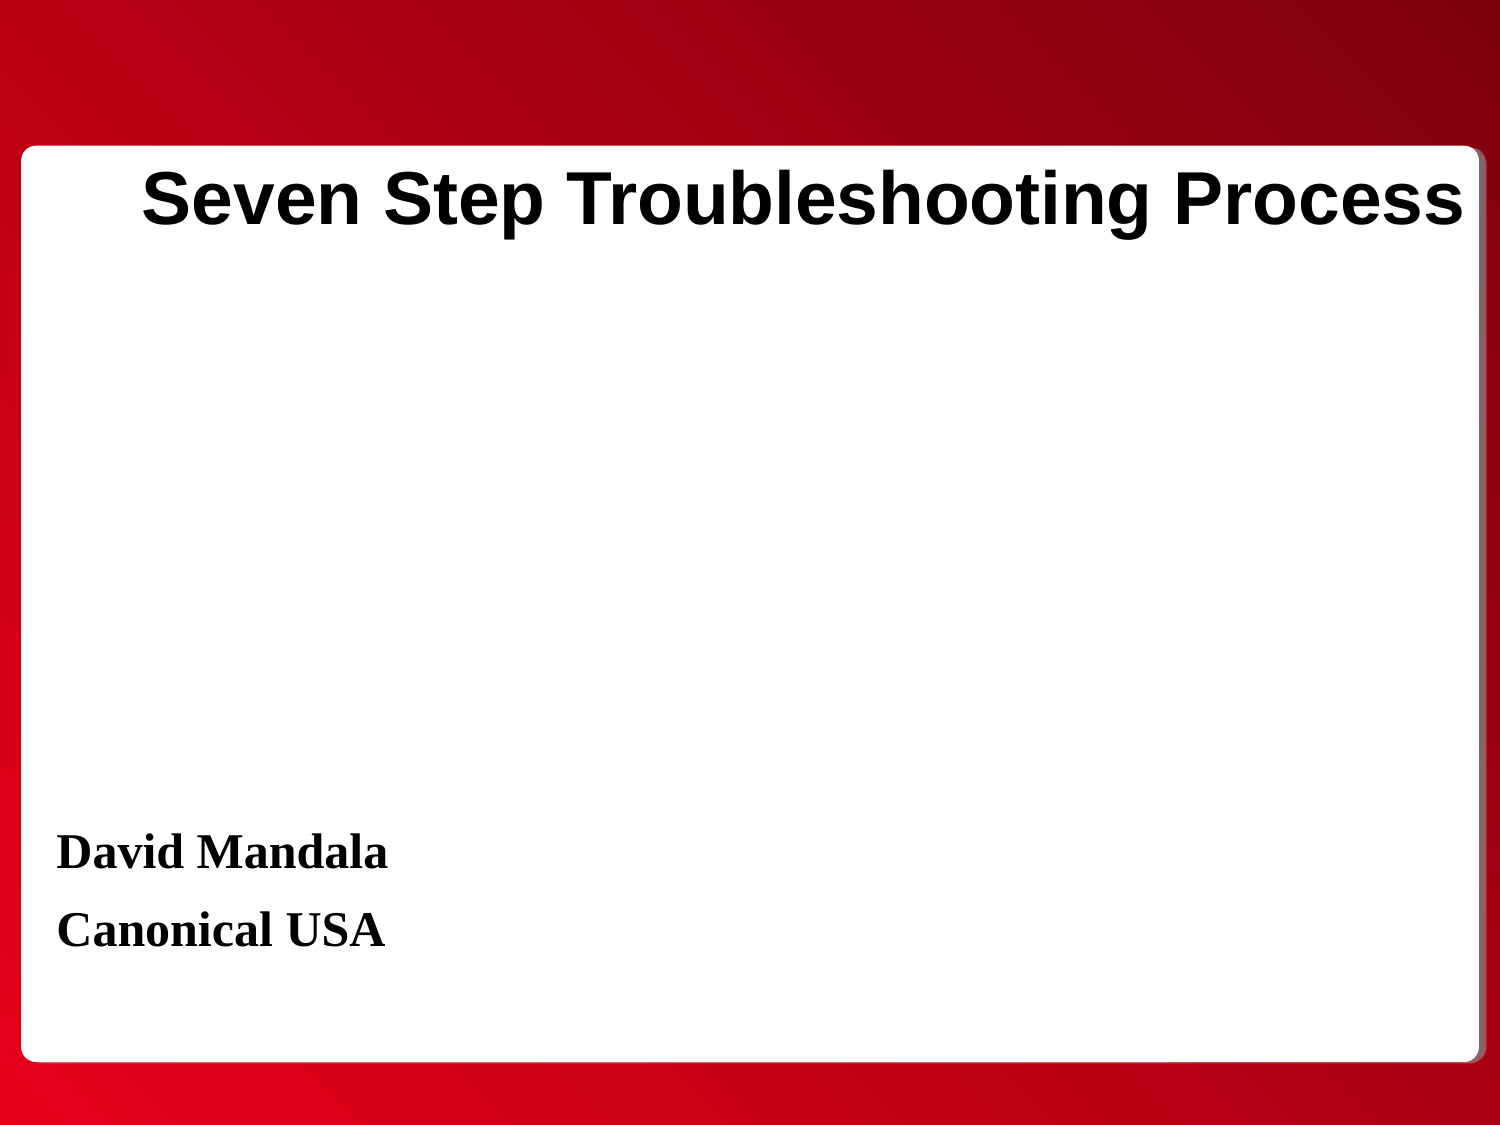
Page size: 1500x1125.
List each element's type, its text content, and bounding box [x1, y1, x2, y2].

title Seven Step Troubleshooting Process [0, 162, 1500, 263]
list David Mandala Canonical USA [54, 299, 1426, 1051]
